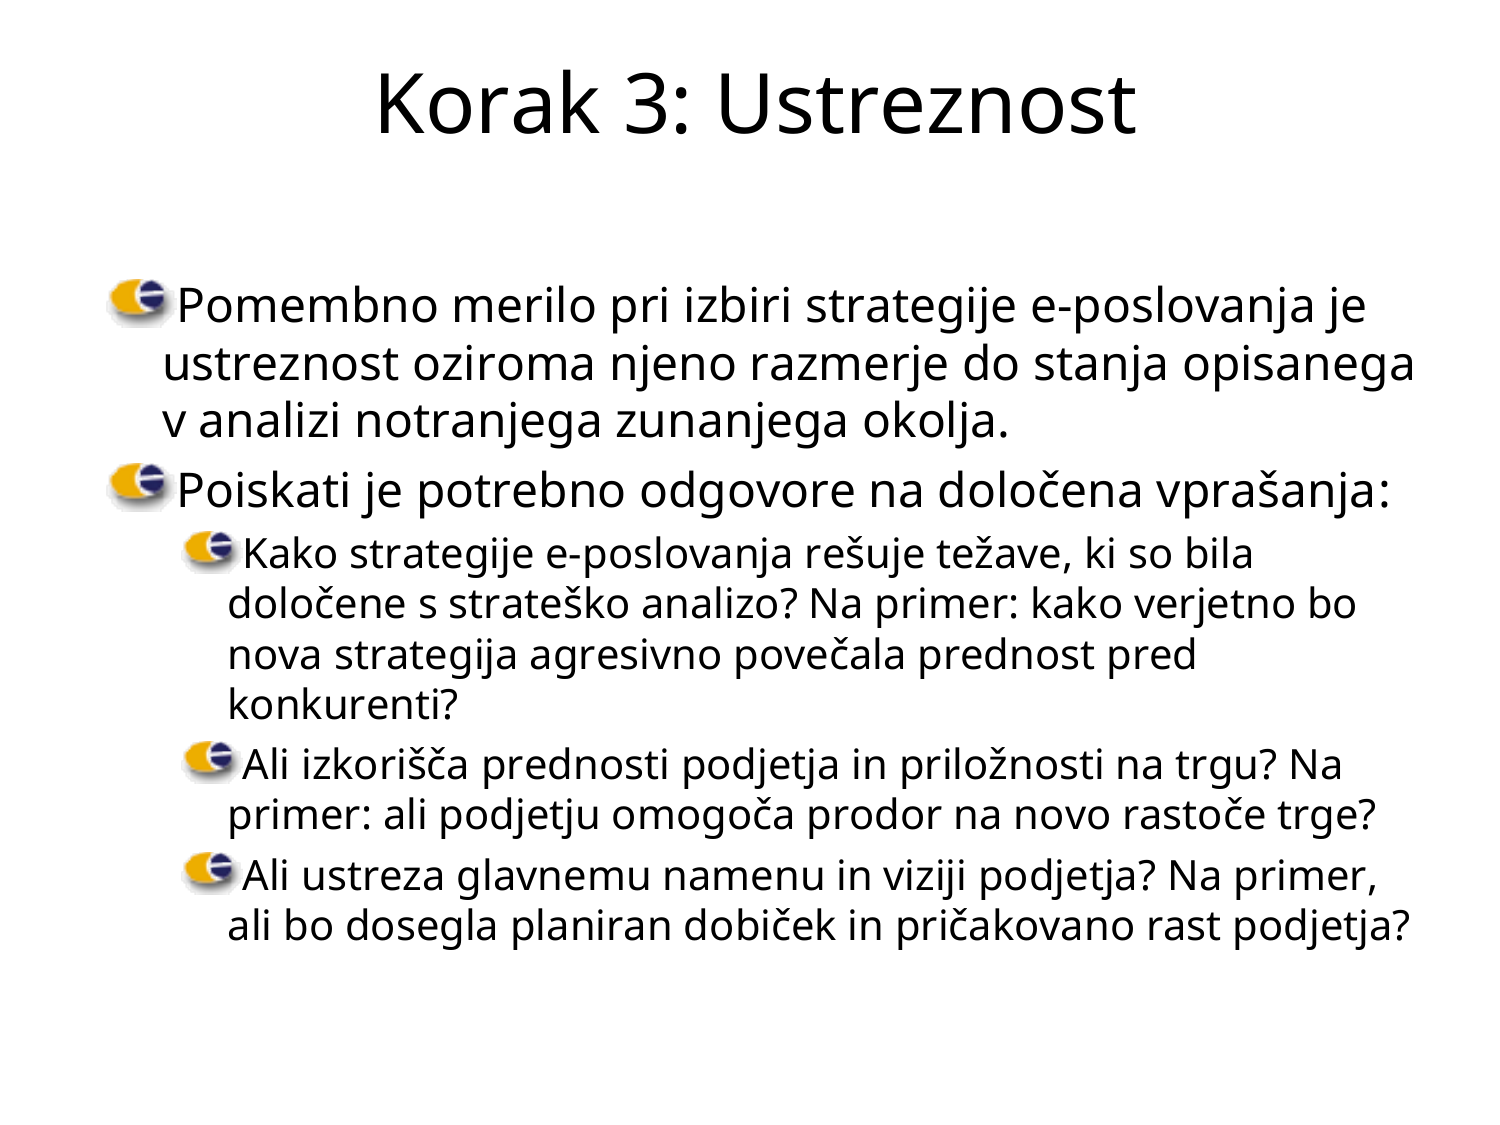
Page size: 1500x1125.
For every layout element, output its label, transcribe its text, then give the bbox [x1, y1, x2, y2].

title Korak 3: Ustreznost [44, 42, 1468, 159]
list Pomembno merilo pri izbiri strategije e-poslovanja je ustreznost oziroma njeno razmerje do stanja opisanega v analizi notranjega zunanjega okolja. Poiskati je potrebno odgovore na določena vprašanja: Kako strategije e-poslovanja rešuje težave, ki so bila določene s strateško analizo? Na primer: kako verjetno bo nova strategija agresivno povečala prednost pred konkurenti? Ali izkorišča prednosti podjetja in priložnosti na trgu? Na primer: ali podjetju omogoča prodor na novo rastoče trge? Ali ustreza glavnemu namenu in viziji podjetja? Na primer, ali bo dosegla planiran dobiček in pričakovano rast podjetja? [91, 266, 1433, 967]
